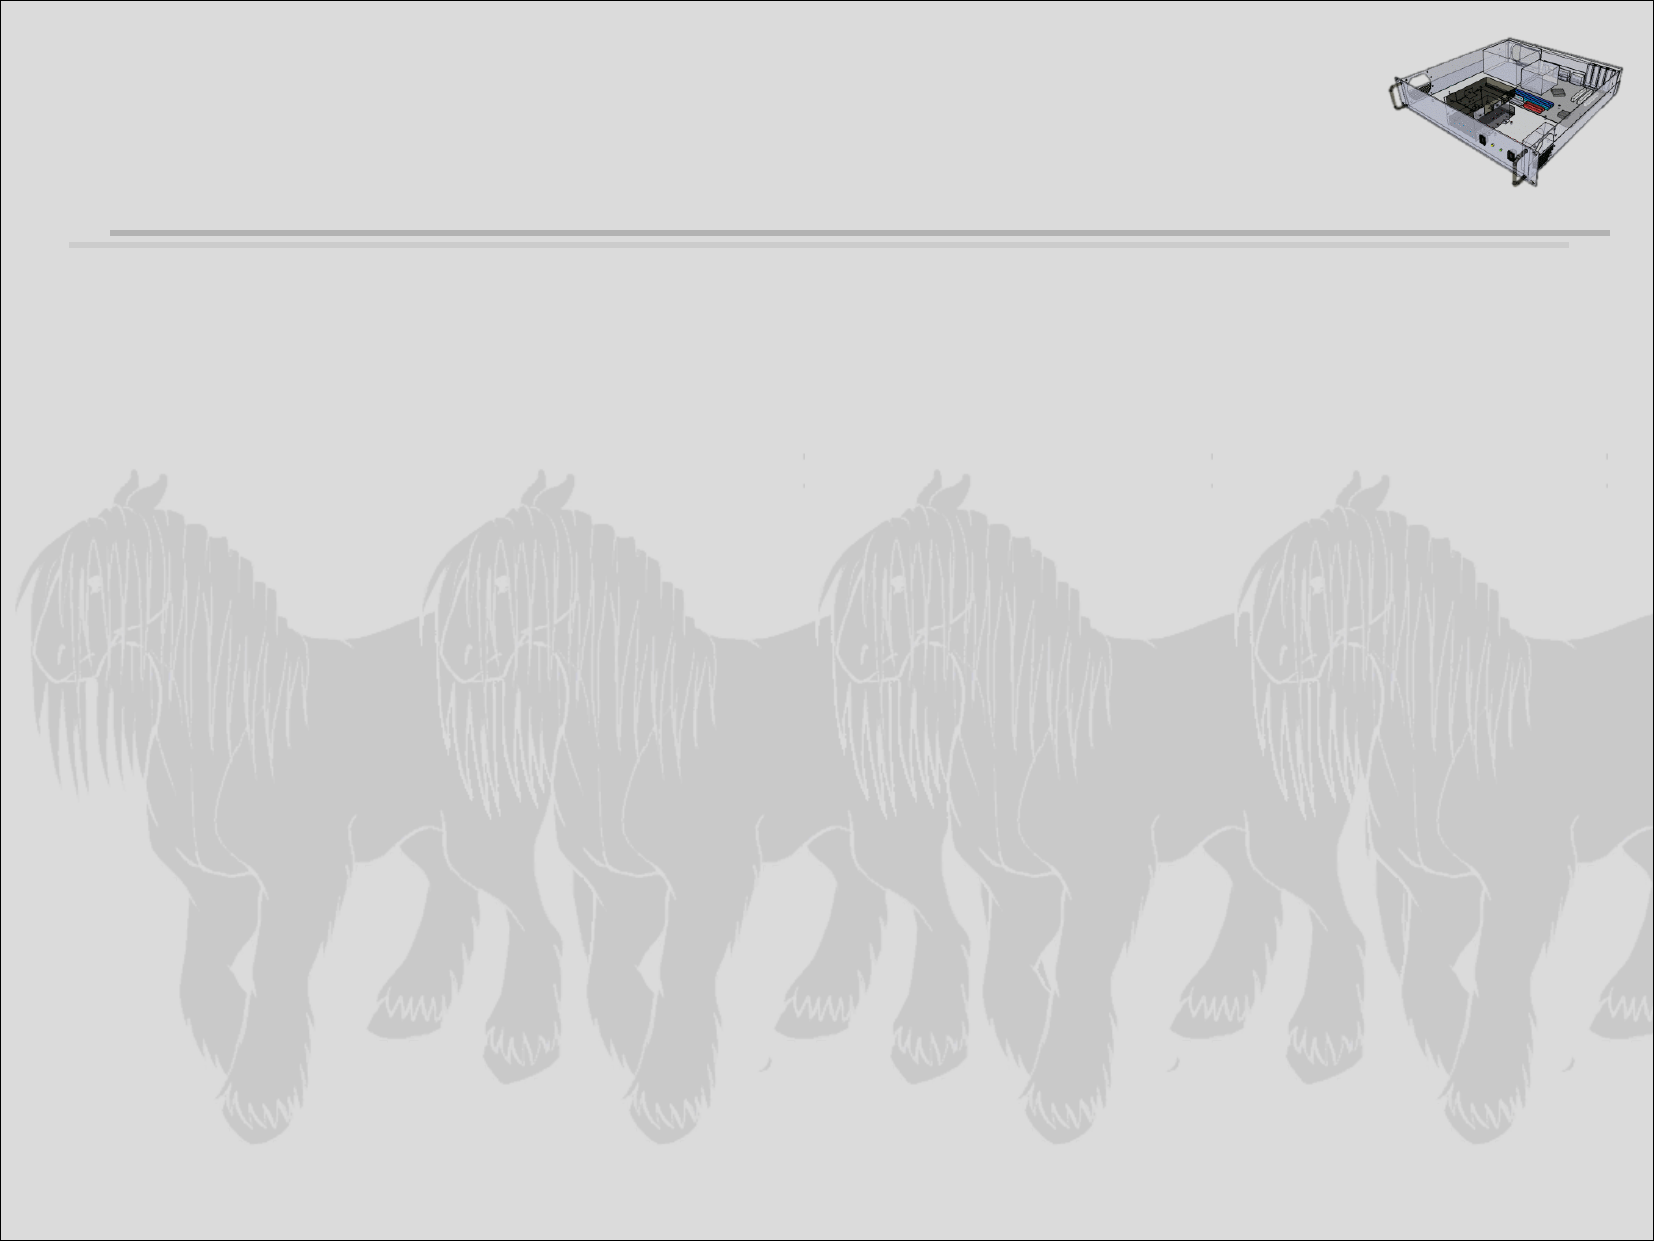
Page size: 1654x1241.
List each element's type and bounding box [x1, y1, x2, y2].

picture [1387, 36, 1624, 188]
